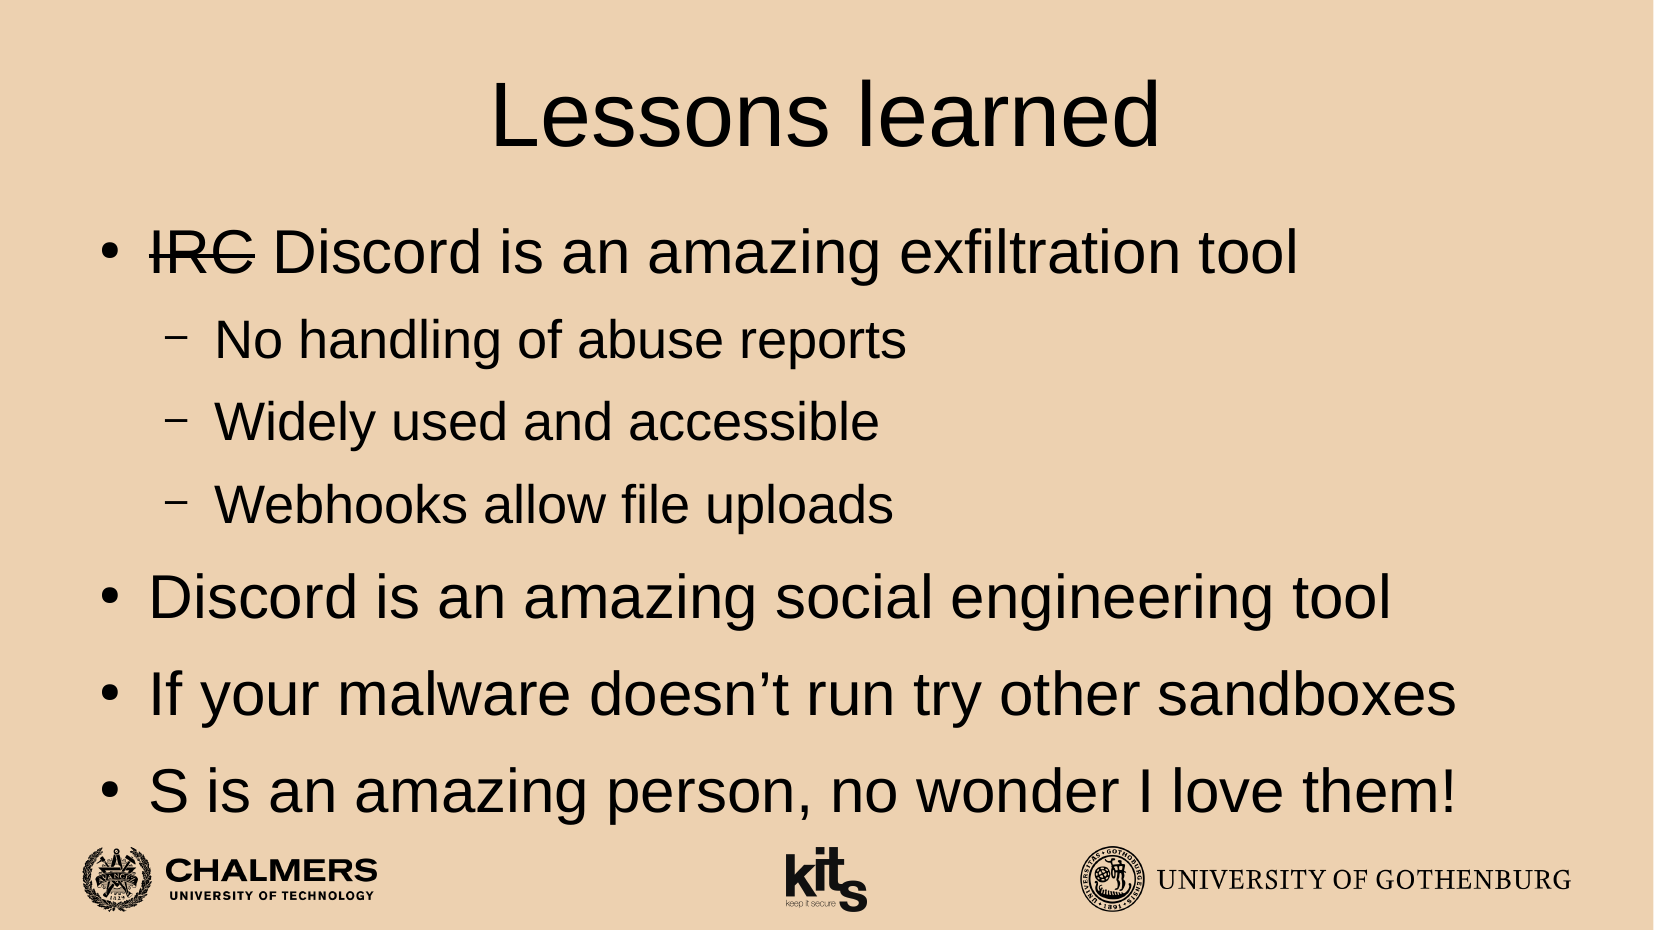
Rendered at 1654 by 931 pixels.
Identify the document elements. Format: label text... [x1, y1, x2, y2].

picture [1080, 846, 1571, 912]
picture [786, 847, 867, 912]
title Lessons learned [82, 37, 1571, 193]
picture [82, 847, 377, 912]
list IRC Discord is an amazing exfiltration tool No handling of abuse reports Widely used and accessible Webhooks allow file uploads Discord is an amazing social engineering tool If your malware doesn’t run try other sandboxes S is an amazing person, no wonder I love them! [82, 217, 1571, 827]
